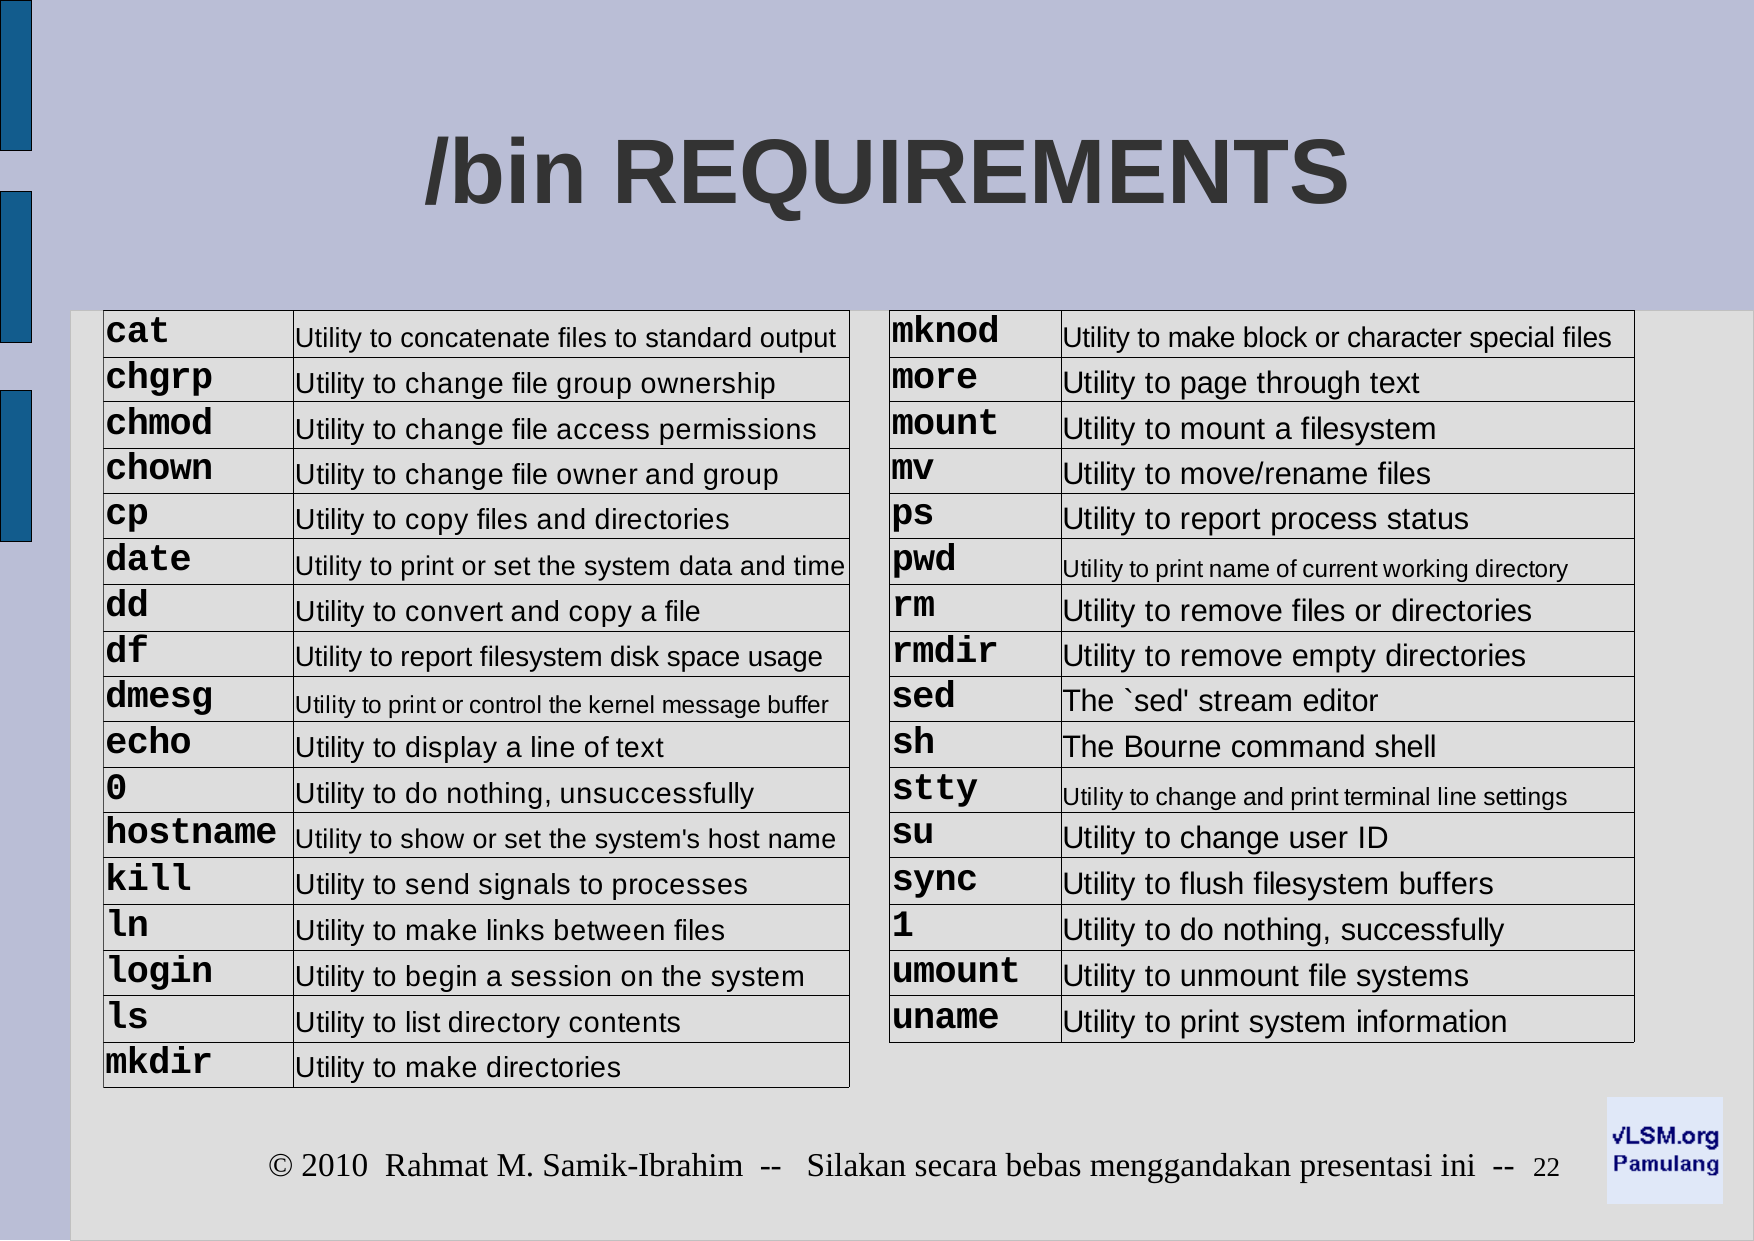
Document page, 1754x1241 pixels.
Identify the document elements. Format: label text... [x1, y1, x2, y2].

chart [103, 310, 1754, 1128]
picture [1607, 1128, 1723, 1204]
title /bin REQUIREMENTS [77, 99, 1700, 244]
